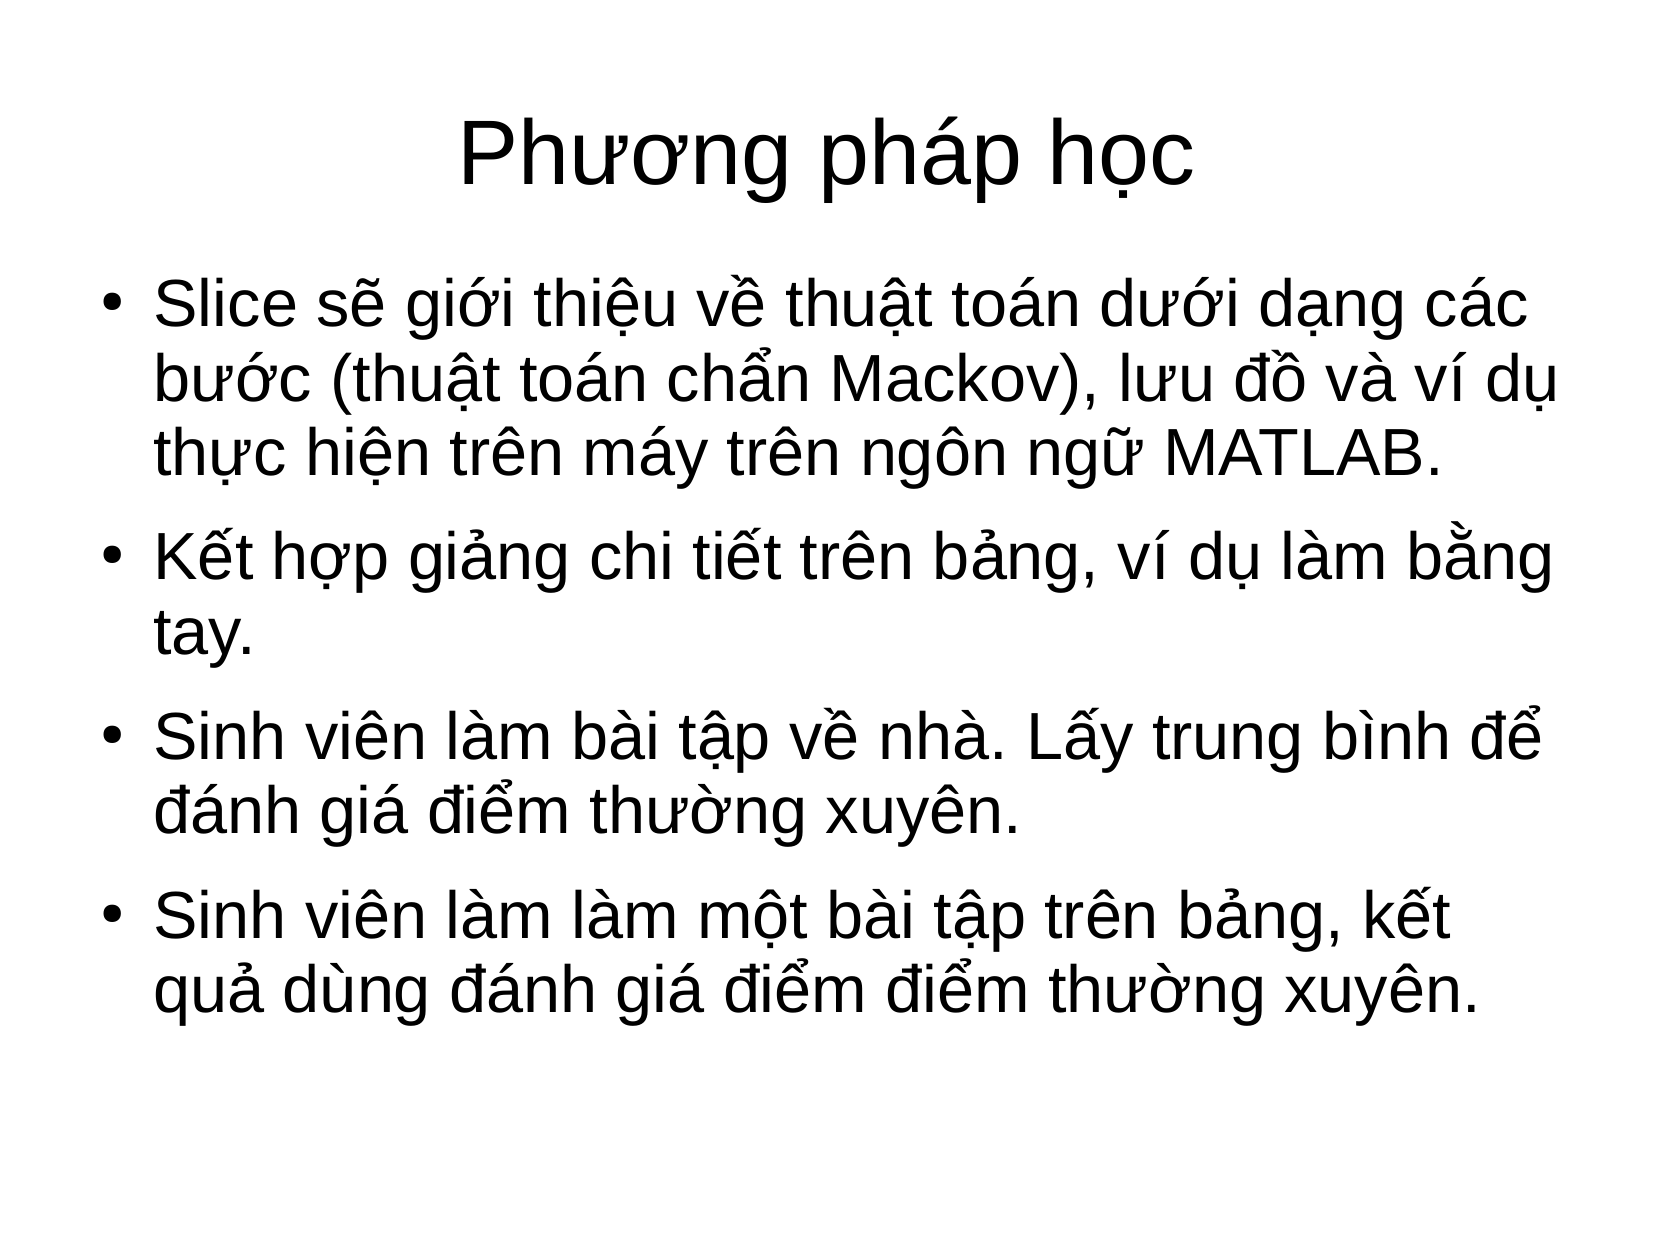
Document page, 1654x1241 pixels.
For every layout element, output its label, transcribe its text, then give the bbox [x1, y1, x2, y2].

list Slice sẽ giới thiệu về thuật toán dưới dạng các bước (thuật toán chẩn Mackov), lưu đồ và ví dụ thực hiện trên máy trên ngôn ngữ MATLAB. Kết hợp giảng chi tiết trên bảng, ví dụ làm bằng tay. Sinh viên làm bài tập về nhà. Lấy trung bình để đánh giá điểm thường xuyên. Sinh viên làm làm một bài tập trên bảng, kết quả dùng đánh giá điểm điểm thường xuyên. [82, 265, 1571, 1123]
title Phương pháp học [82, 49, 1571, 257]
